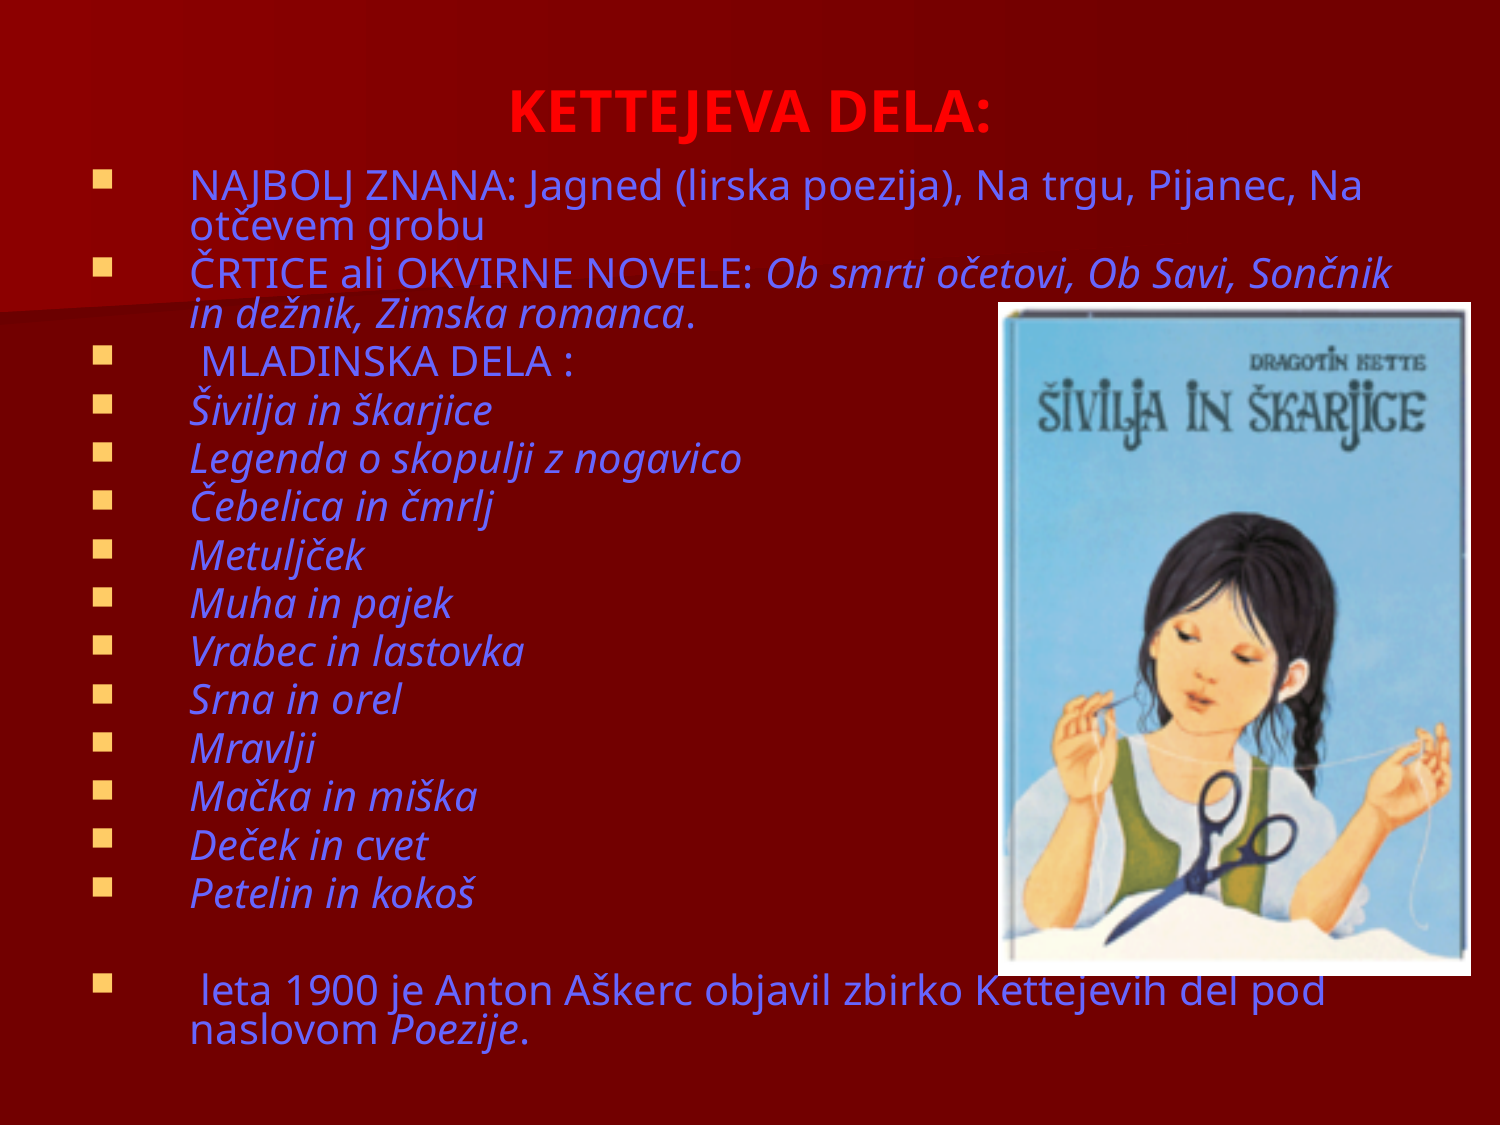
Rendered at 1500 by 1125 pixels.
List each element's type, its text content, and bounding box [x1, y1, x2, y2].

picture [998, 302, 1471, 977]
title KETTEJEVA DELA: [75, 45, 1425, 160]
list NAJBOLJ ZNANA: Jagned (lirska poezija), Na trgu, Pijanec, Na otčevem grobu ČRTICE ali OKVIRNE NOVELE: Ob smrti očetovi, Ob Savi, Sončnik in dežnik, Zimska romanca. MLADINSKA DELA : Šivilja in škarjice Legenda o skopulji z nogavico Čebelica in čmrlj Metuljček Muha in pajek Vrabec in lastovka Srna in orel Mravlji Mačka in miška Deček in cvet Petelin in kokoš leta 1900 je Anton Aškerc objavil zbirko Kettejevih del pod naslovom Poezije. [75, 160, 1425, 1005]
